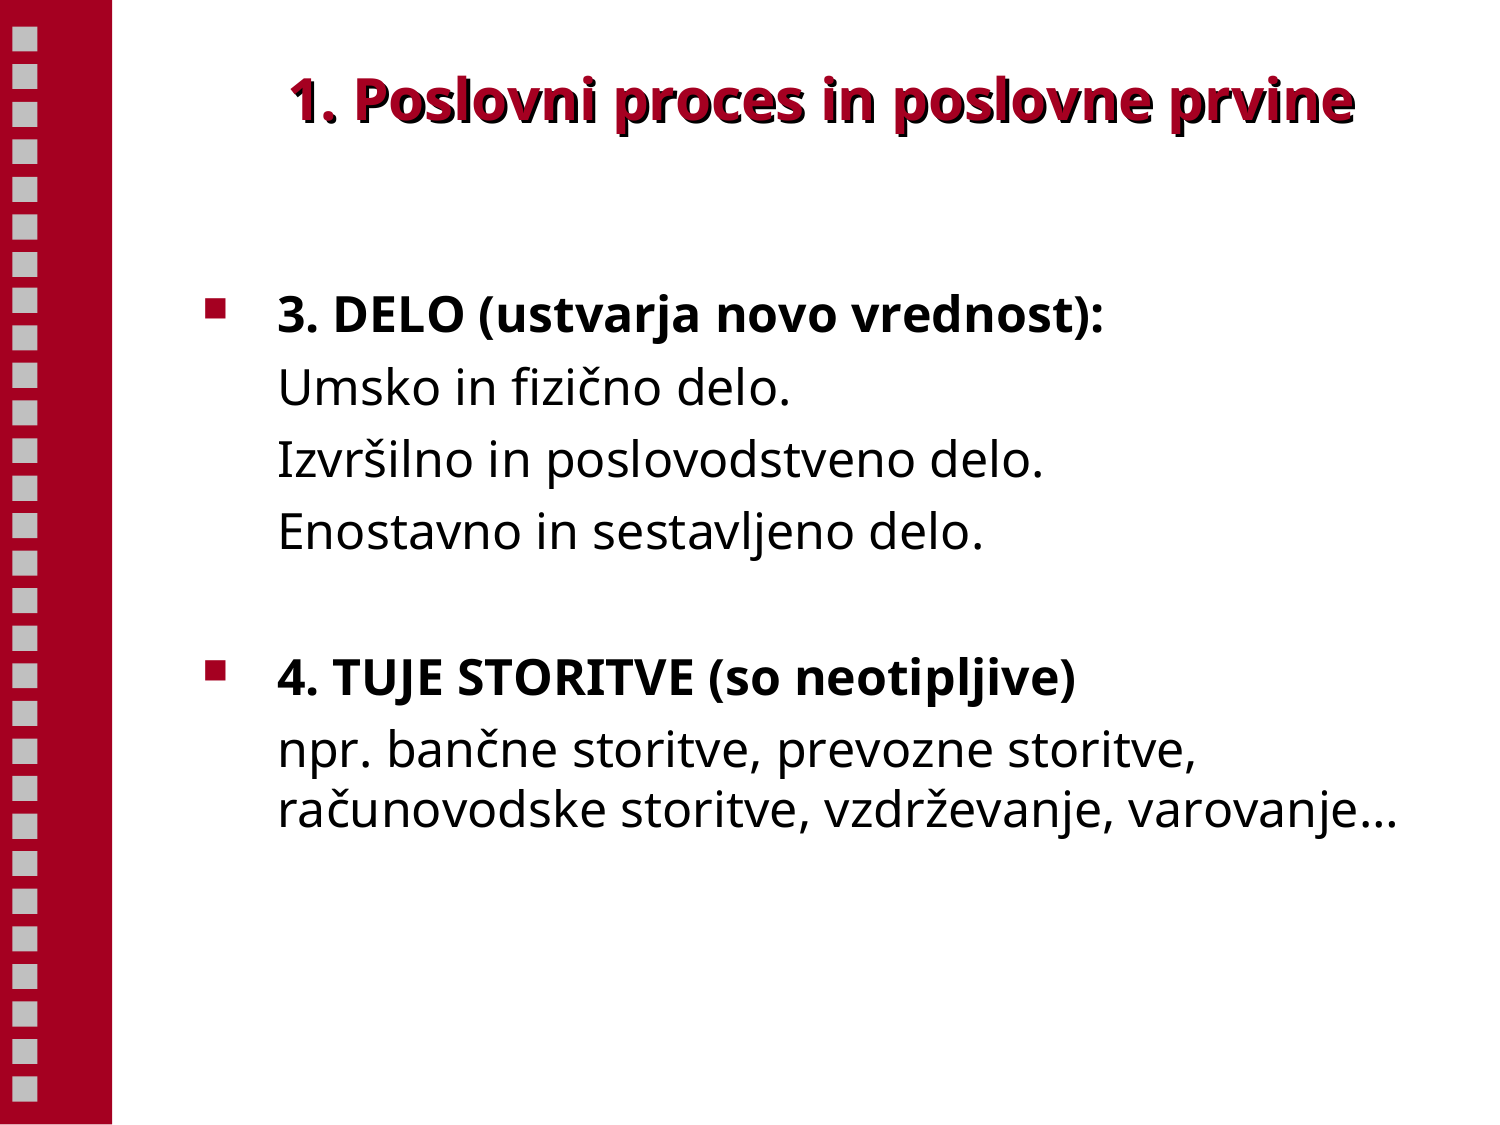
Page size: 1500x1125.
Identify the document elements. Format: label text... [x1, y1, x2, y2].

text_box 1. Poslovni proces in poslovne prvine [183, 30, 1459, 164]
text_box 3. DELO (ustvarja novo vrednost): Umsko in fizično delo. Izvršilno in poslovodstveno delo. Enostavno in sestavljeno delo. 4. TUJE STORITVE (so neotipljive) npr. bančne storitve, prevozne storitve, računovodske storitve, vzdrževanje, varovanje… [187, 275, 1463, 925]
